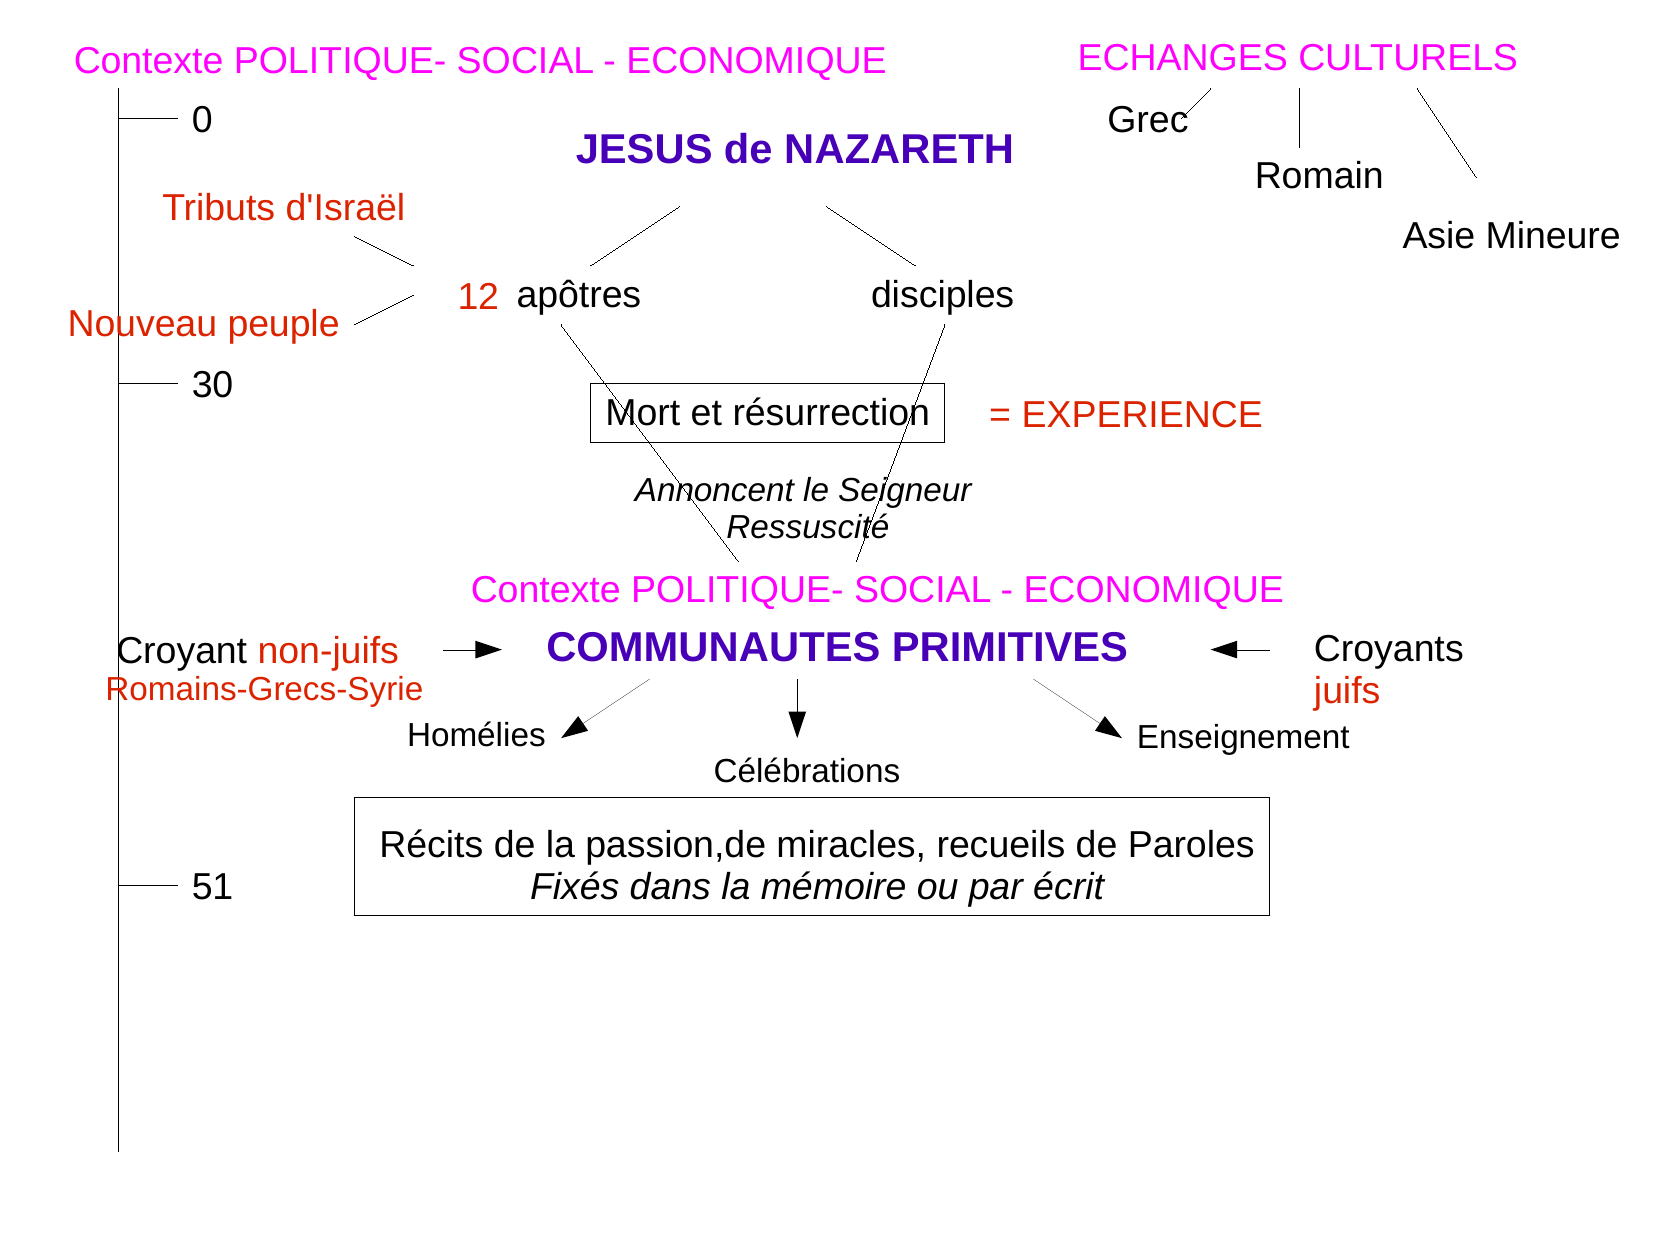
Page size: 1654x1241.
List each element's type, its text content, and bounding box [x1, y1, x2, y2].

text_box disciples [856, 265, 1034, 325]
text_box Romain [1240, 147, 1399, 205]
text_box Nouveau peuple [52, 295, 355, 353]
text_box Mort et résurrection [591, 384, 944, 441]
text_box COMMUNAUTES PRIMITIVES [531, 618, 1143, 680]
text_box Récits de la passion,de miracles, recueils de Paroles Fixés dans la mémoire ou par écrit [364, 816, 1269, 915]
text_box 12 [442, 267, 514, 325]
text_box Asie Mineure [1387, 206, 1636, 264]
text_box ECHANGES CULTURELS [1062, 29, 1534, 87]
text_box Tributs d'Israël [147, 179, 421, 237]
text_box Croyant non-juifs [101, 622, 414, 663]
text_box 0 [177, 90, 228, 148]
text_box Croyants juifs [1299, 620, 1556, 677]
text_box = EXPERIENCE [974, 386, 1278, 443]
text_box Homélies [392, 709, 562, 768]
text_box Contexte POLITIQUE- SOCIAL - ECONOMIQUE [456, 561, 1300, 618]
text_box Grec [1092, 90, 1204, 148]
text_box apôtres [501, 265, 657, 323]
text_box Annoncent le Seigneur Ressuscité [620, 464, 996, 556]
text_box Célébrations [698, 745, 916, 797]
text_box 51 [177, 858, 249, 916]
text_box 30 [177, 356, 249, 414]
text_box Enseignement [1122, 710, 1365, 763]
text_box Contexte POLITIQUE- SOCIAL - ECONOMIQUE [59, 31, 916, 89]
text_box Romains-Grecs-Syrie [90, 663, 439, 745]
text_box JESUS de NAZARETH [561, 118, 1030, 181]
